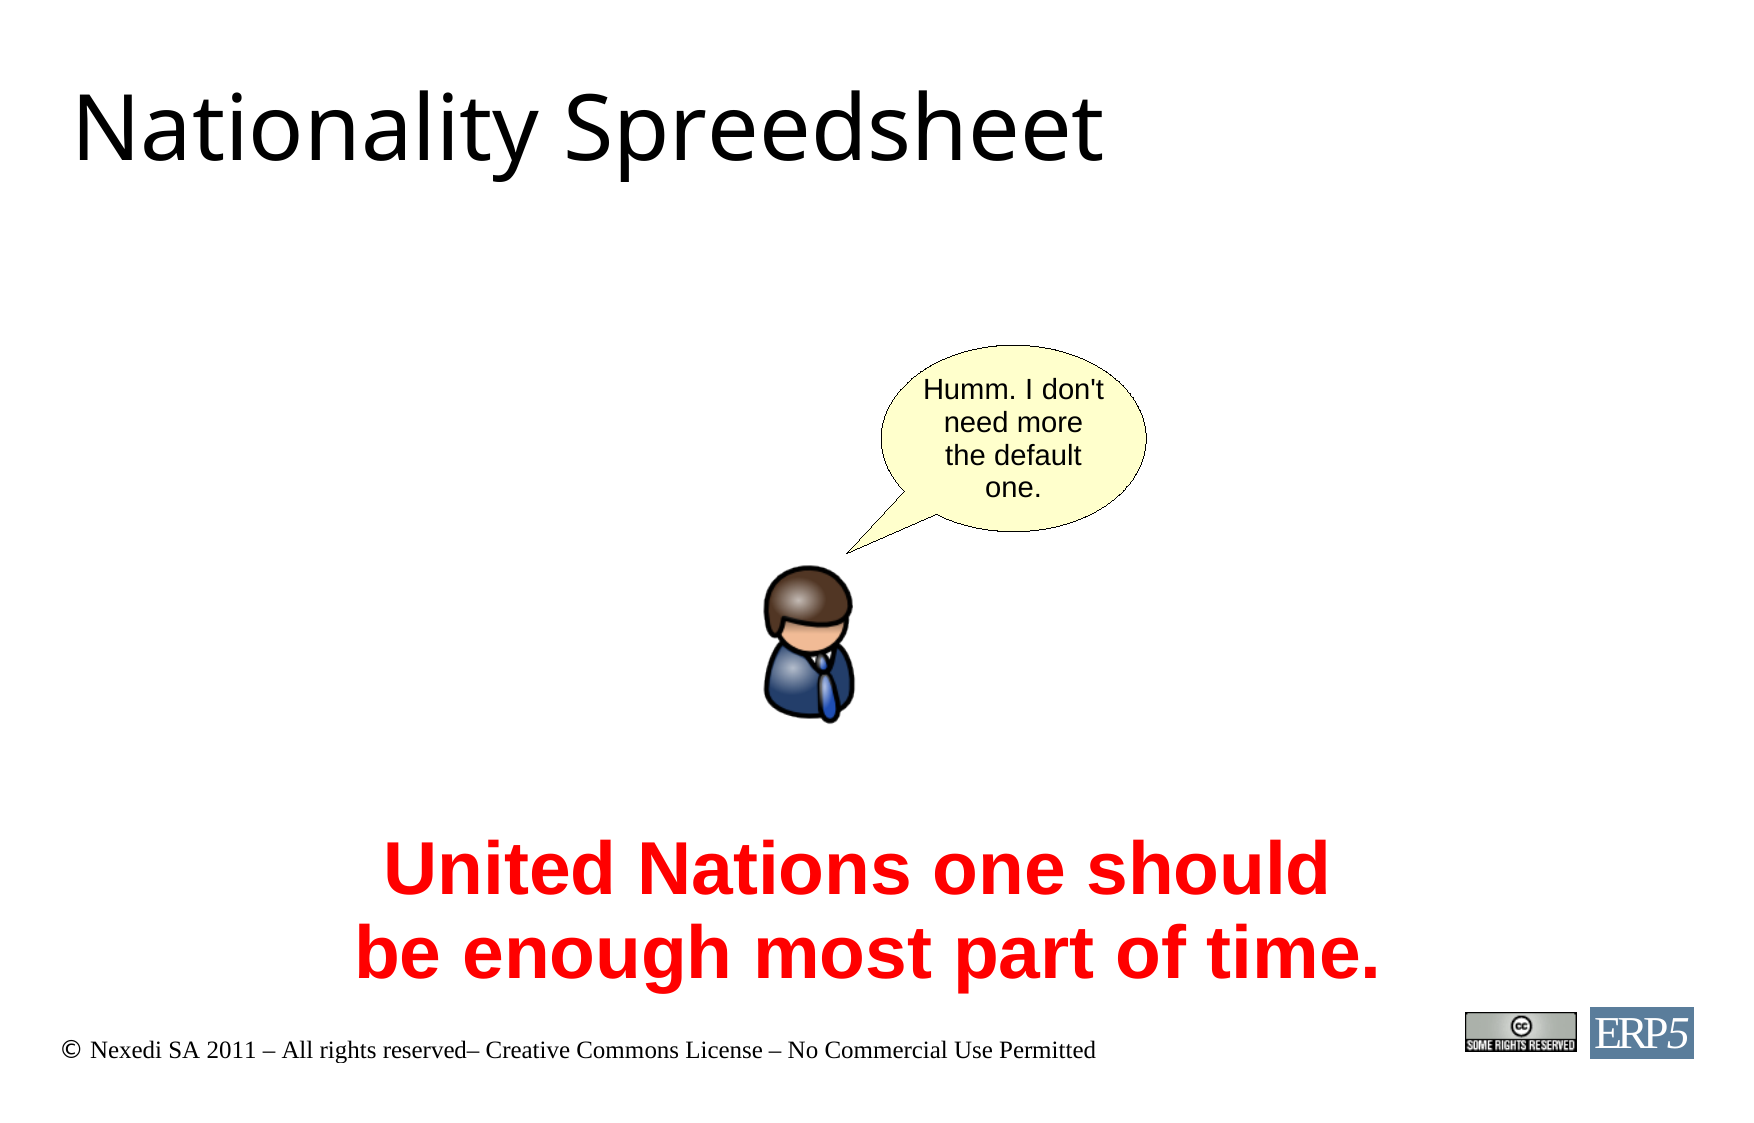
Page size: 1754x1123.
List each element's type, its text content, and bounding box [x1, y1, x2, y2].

text_box United Nations one should be enough most part of time. [354, 826, 1383, 995]
picture [1465, 1012, 1577, 1052]
text_box Humm. I don't need more the default one. [846, 345, 1147, 554]
picture [726, 560, 893, 727]
title Nationality Spreedsheet [71, 63, 1707, 187]
